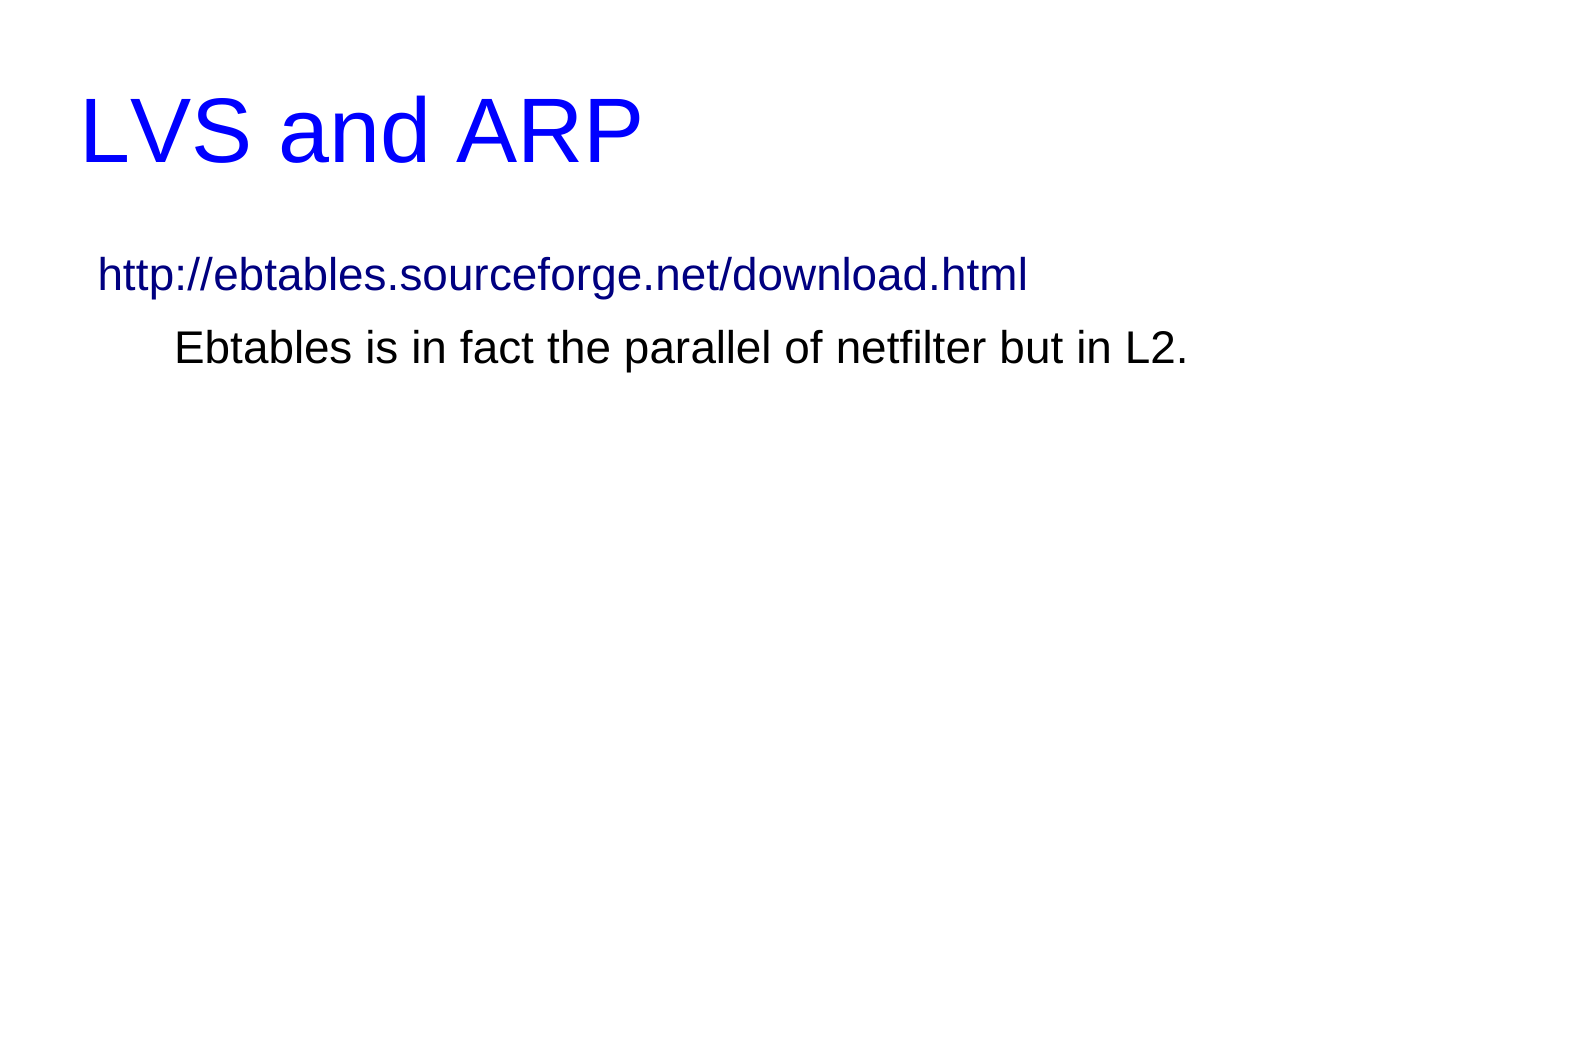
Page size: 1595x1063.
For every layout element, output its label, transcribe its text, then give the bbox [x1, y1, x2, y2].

title LVS and ARP [79, 49, 1515, 213]
list http://ebtables.sourceforge.net/download.html Ebtables is in fact the parallel of netfilter but in L2. [79, 248, 1515, 936]
